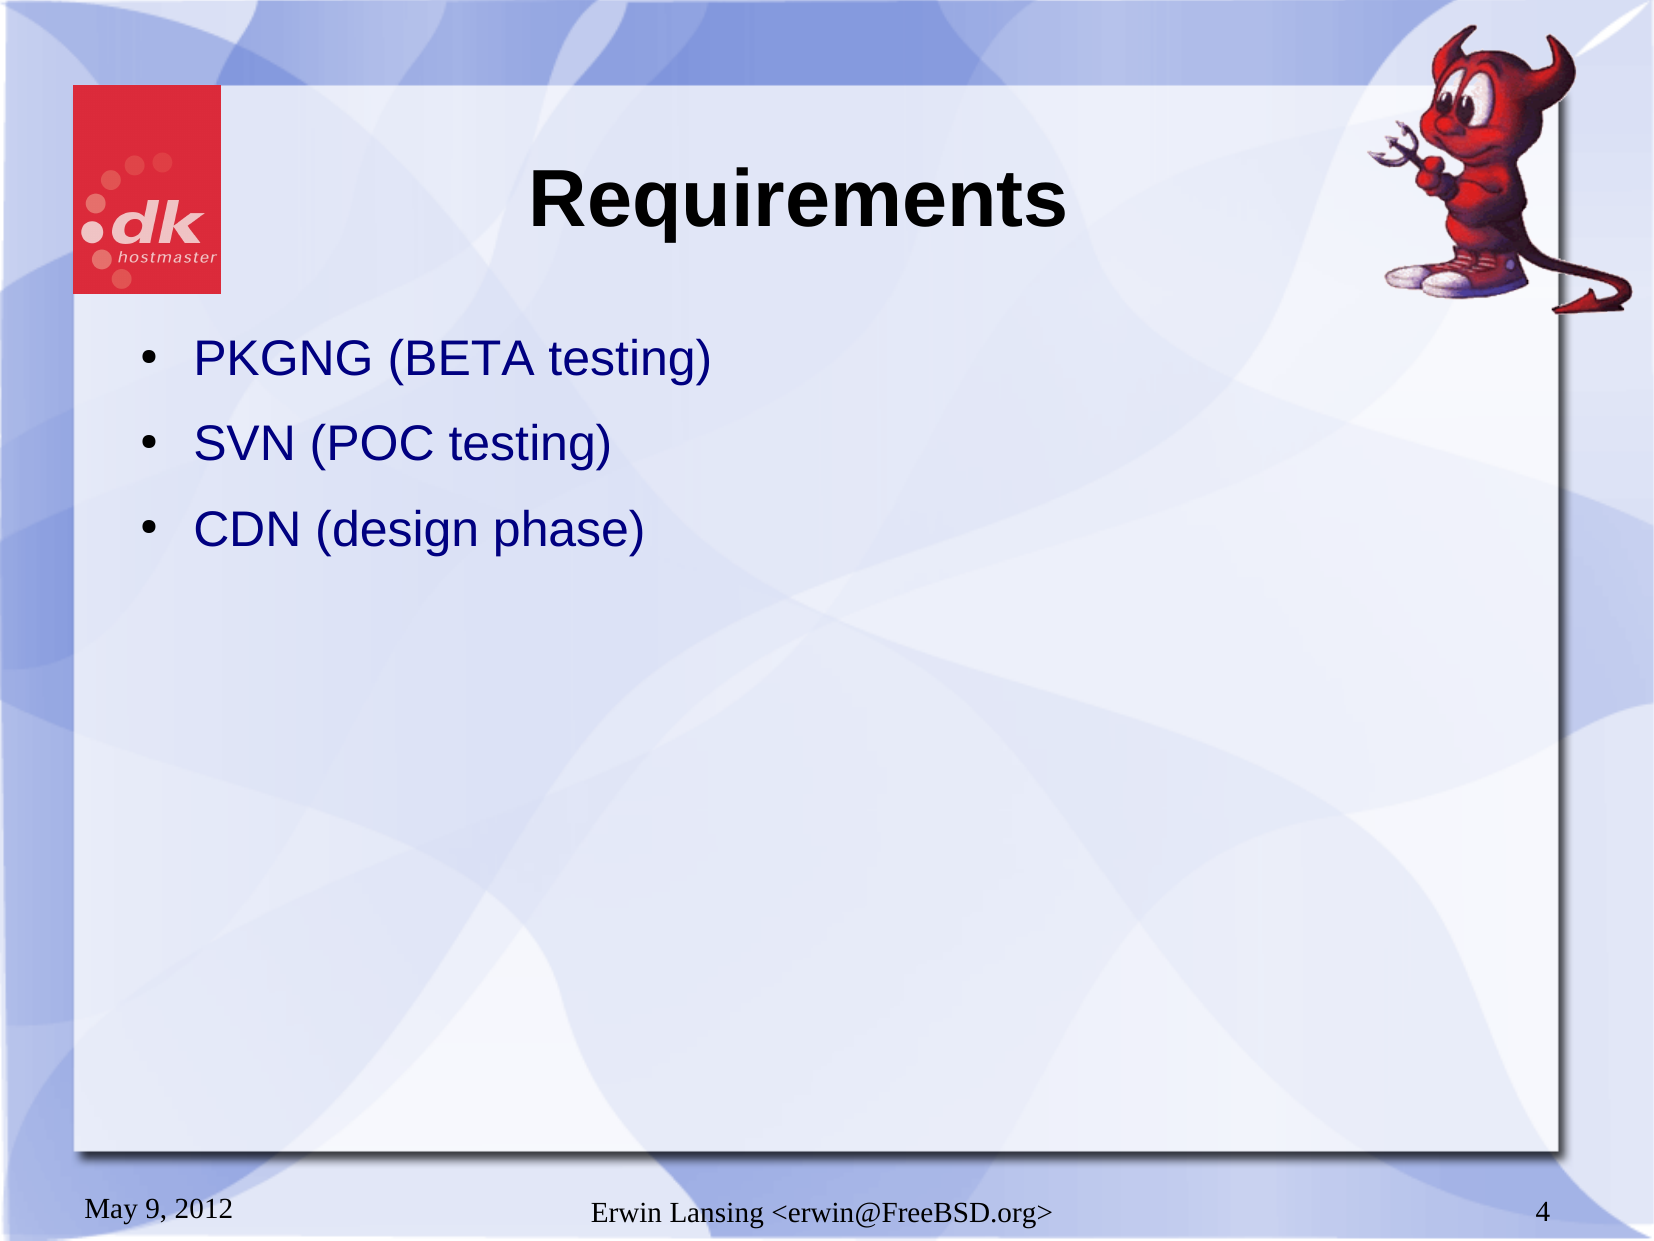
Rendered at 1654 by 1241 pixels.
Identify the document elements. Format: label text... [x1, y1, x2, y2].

list PKGNG (BETA testing) SVN (POC testing) CDN (design phase) [122, 330, 1481, 1160]
title Requirements [232, 102, 1366, 294]
picture [0, 0, 1654, 1241]
